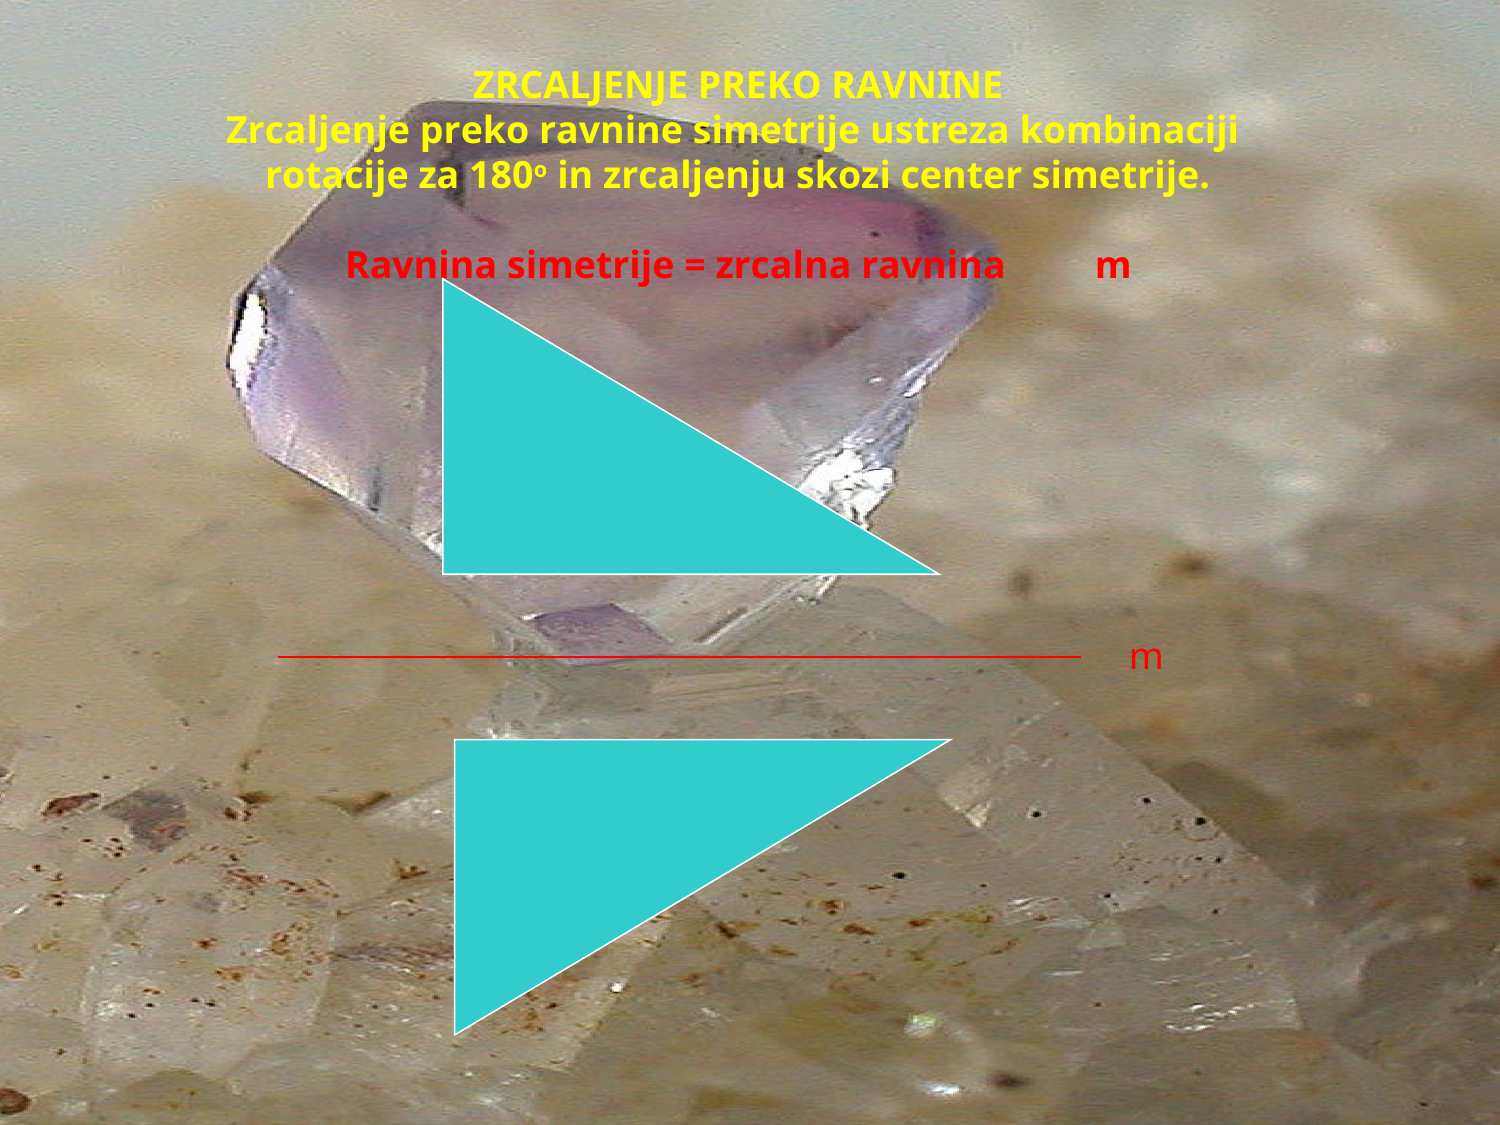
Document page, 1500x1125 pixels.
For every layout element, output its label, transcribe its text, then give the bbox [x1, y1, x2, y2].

picture [0, 0, 1500, 1125]
text_box [454, 739, 951, 1035]
text_box [442, 278, 940, 575]
text_box m [1113, 623, 1179, 685]
text_box ZRCALJENJE PREKO RAVNINE Zrcaljenje preko ravnine simetrije ustreza kombinaciji rotacije za 180o in zrcaljenju skozi center simetrije. Ravnina simetrije = zrcalna ravnina m [155, 53, 1322, 294]
